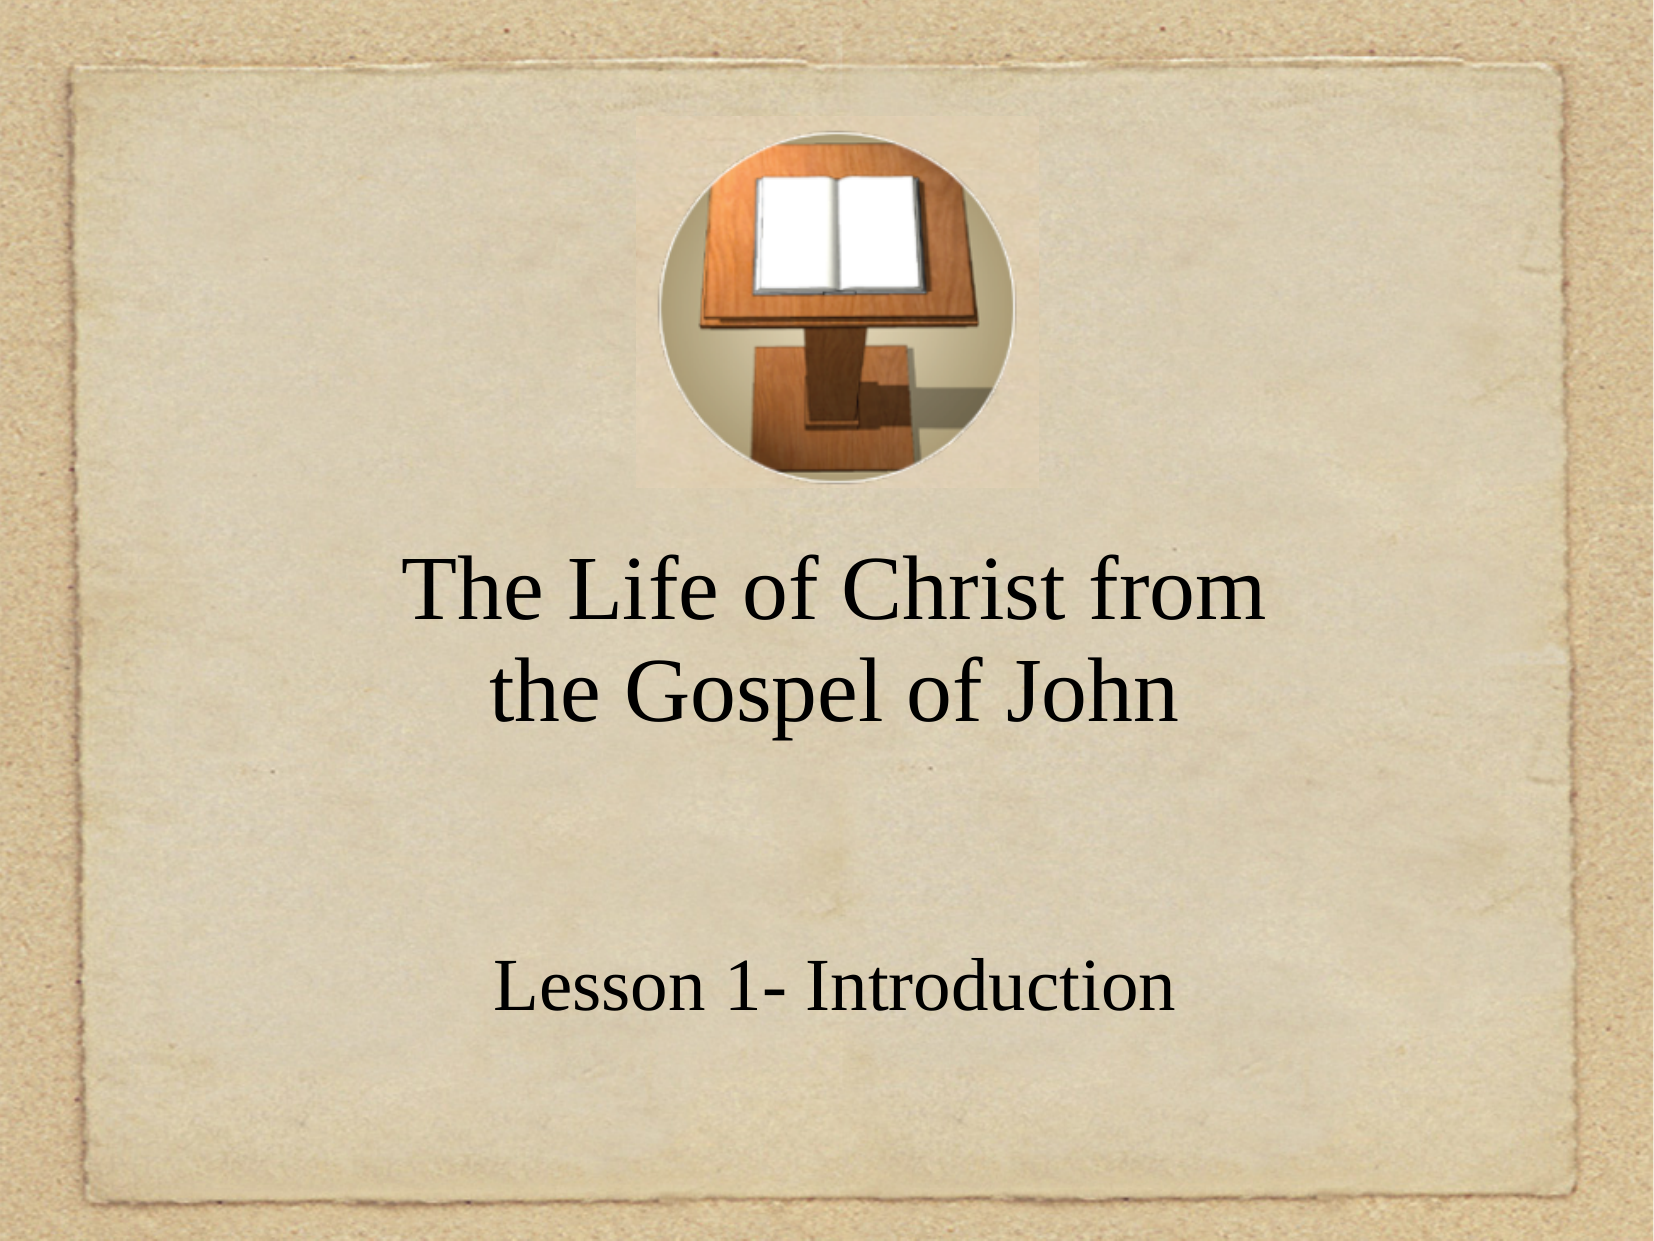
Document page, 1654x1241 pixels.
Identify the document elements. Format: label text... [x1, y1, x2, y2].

picture [0, 0, 1654, 1241]
text_box The Life of Christ from the Gospel of John Lesson 1- Introduction [386, 530, 1284, 1035]
